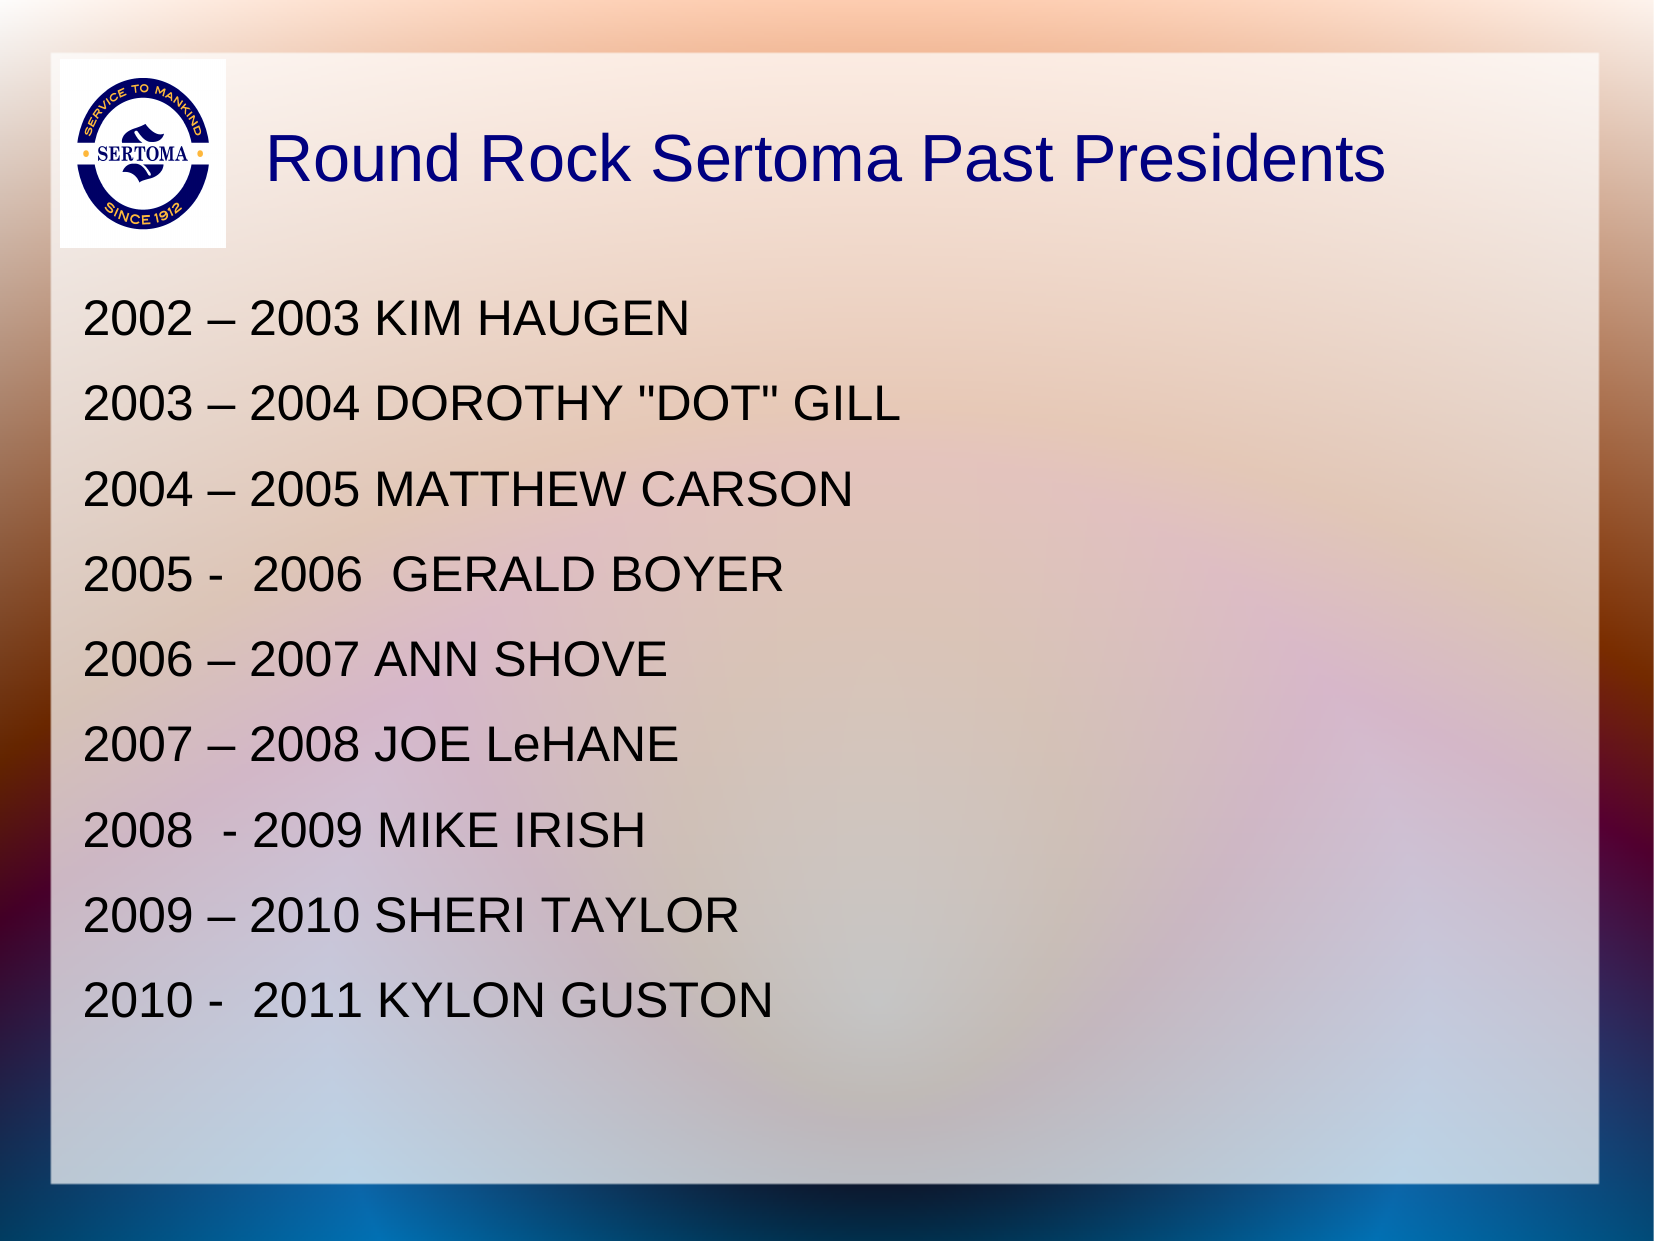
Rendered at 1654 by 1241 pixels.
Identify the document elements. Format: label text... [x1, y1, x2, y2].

title Round Rock Sertoma Past Presidents [82, 55, 1571, 263]
picture [0, 0, 1654, 1241]
list 2002 – 2003 KIM HAUGEN 2003 – 2004 DOROTHY "DOT" GILL 2004 – 2005 MATTHEW CARSON 2005 - 2006 GERALD BOYER 2006 – 2007 ANN SHOVE 2007 – 2008 JOE LeHANE 2008 - 2009 MIKE IRISH 2009 – 2010 SHERI TAYLOR 2010 - 2011 KYLON GUSTON [82, 290, 1571, 1241]
